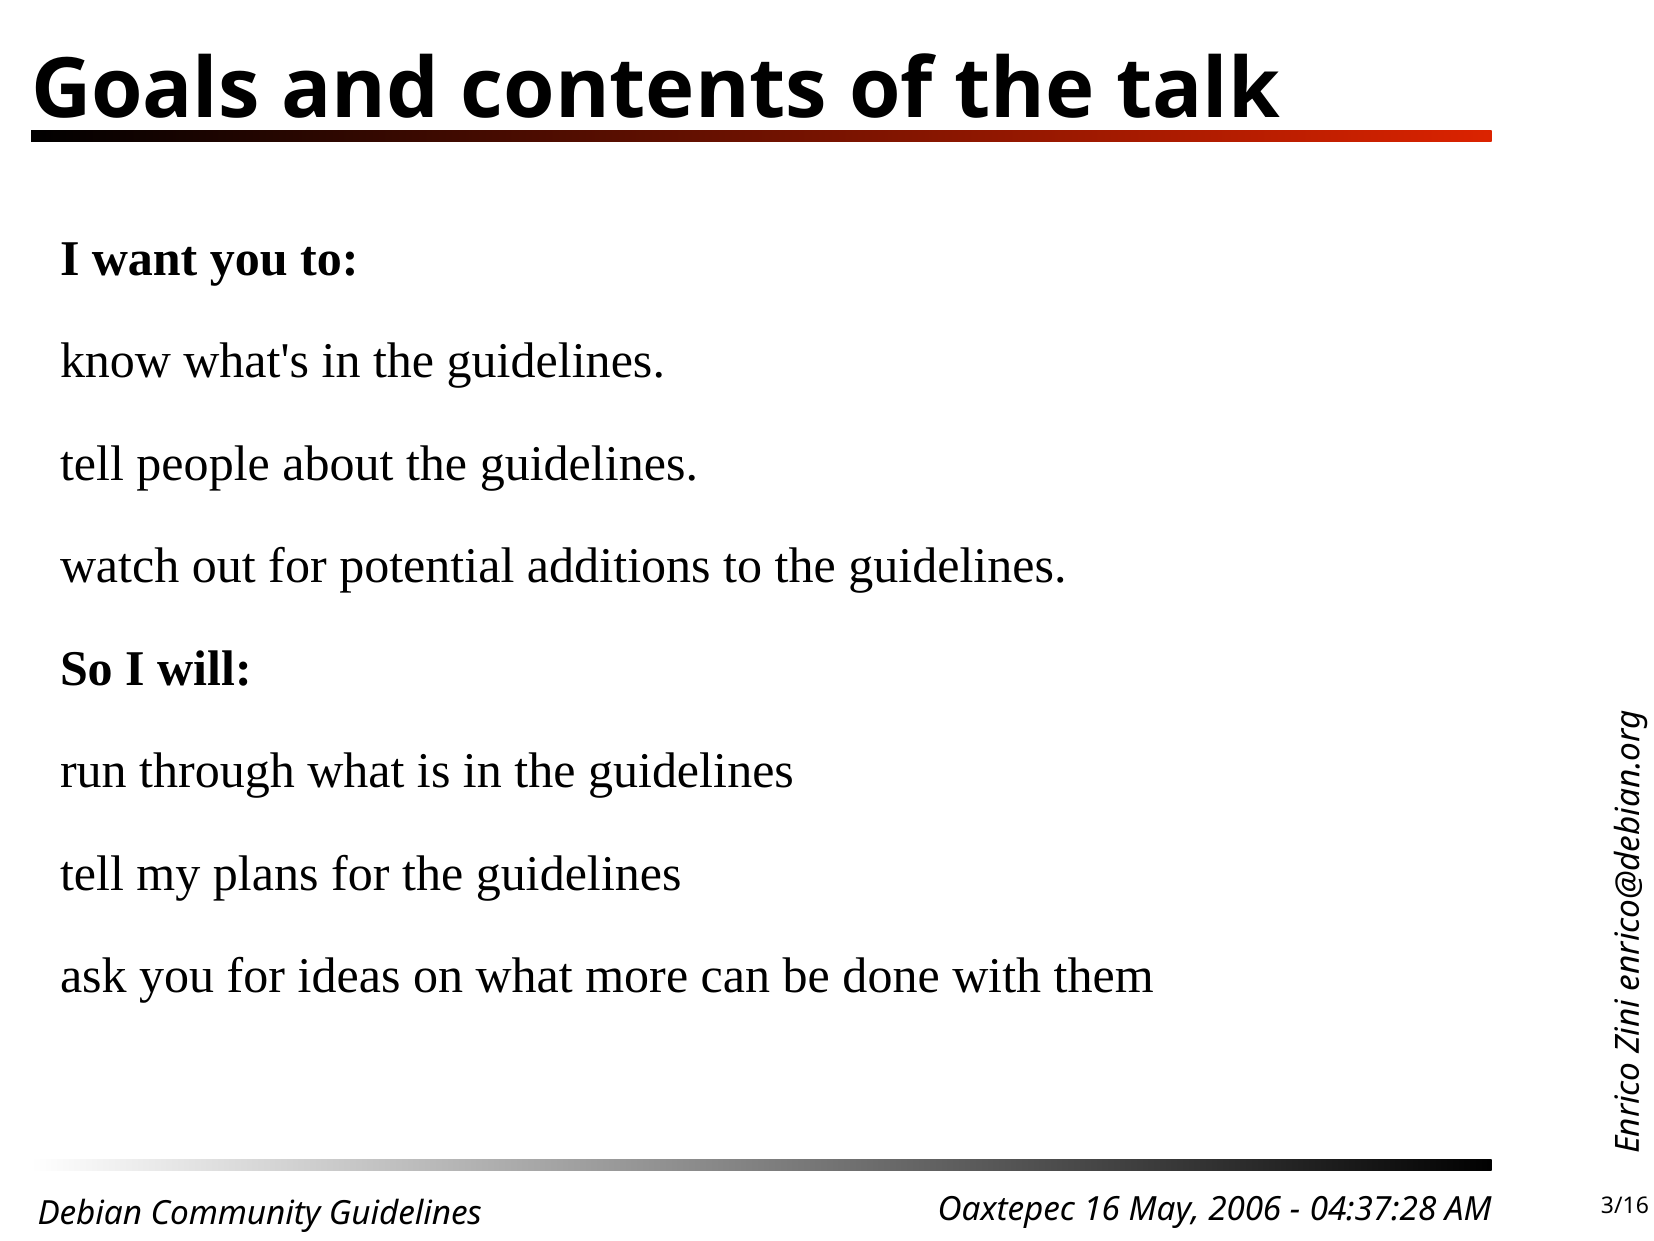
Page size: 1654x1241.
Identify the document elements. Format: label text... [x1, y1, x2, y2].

text_box Goals and contents of the talk [30, 28, 1438, 165]
text_box I want you to: know what's in the guidelines. tell people about the guidelines. watch out for potential additions to the guidelines. So I will: run through what is in the guidelines tell my plans for the guidelines ask you for ideas on what more can be done with them [60, 230, 1498, 1028]
